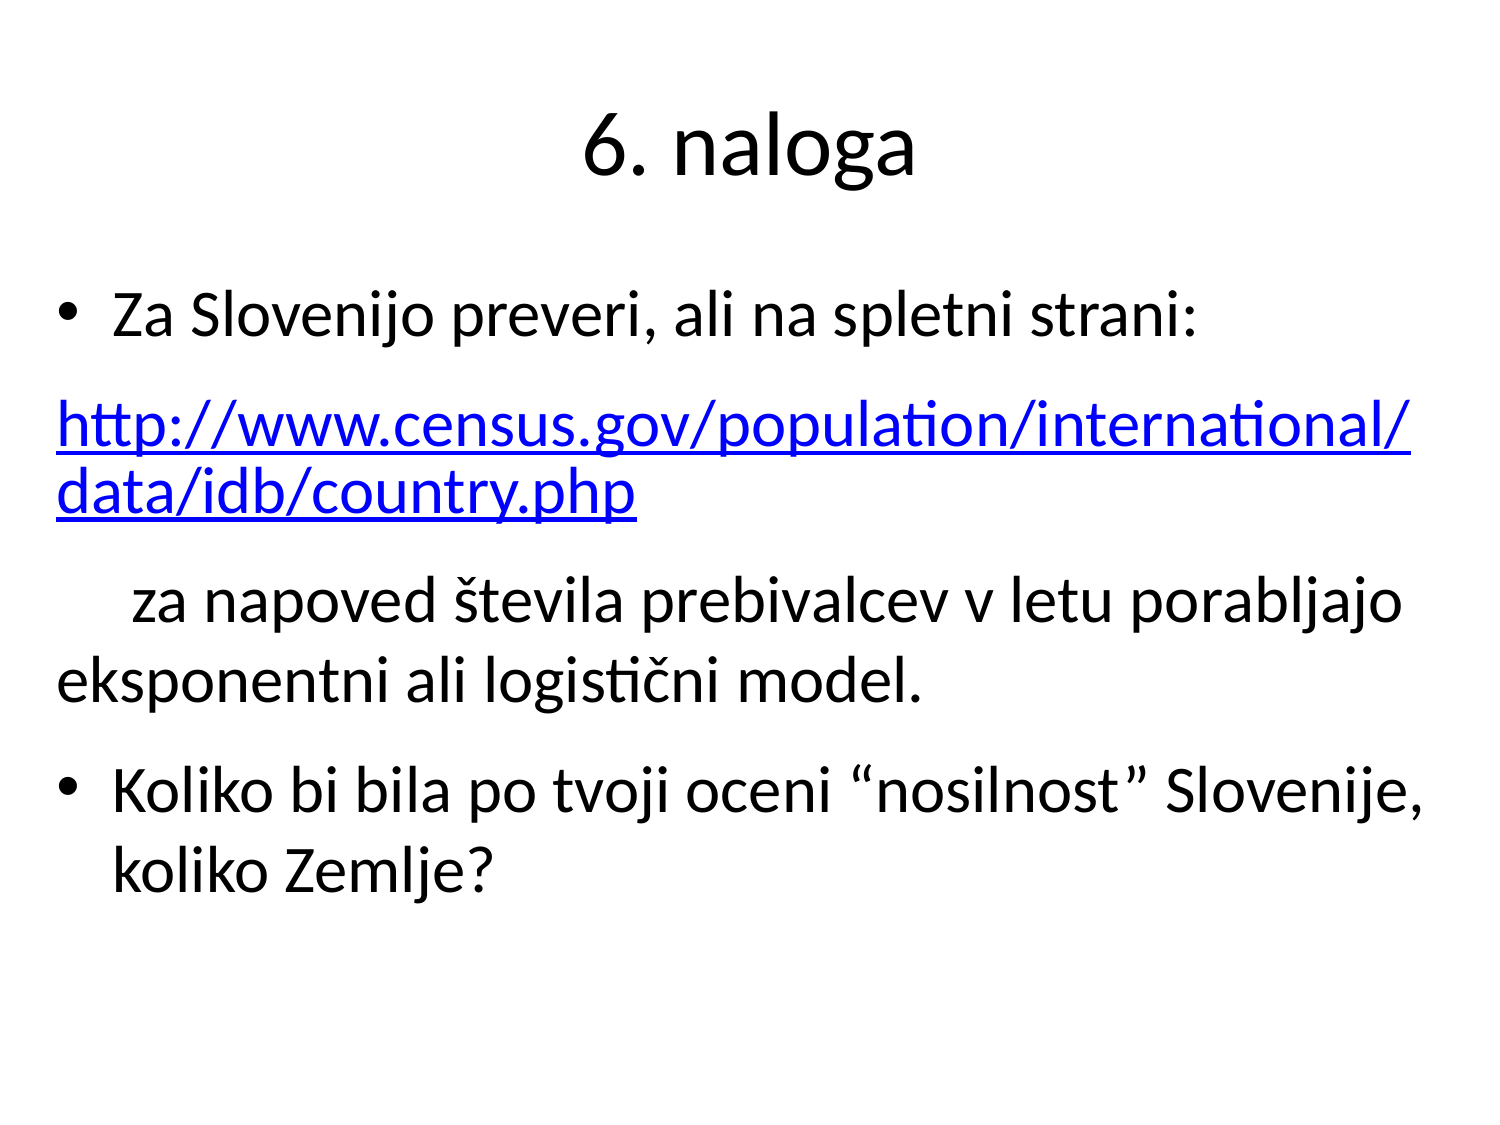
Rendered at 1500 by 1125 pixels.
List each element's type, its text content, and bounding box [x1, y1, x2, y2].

list Za Slovenijo preveri, ali na spletni strani: http://www.census.gov/population/international/data/idb/country.php za napoved števila prebivalcev v letu porabljajo eksponentni ali logistični model. Koliko bi bila po tvoji oceni “nosilnost” Slovenije, koliko Zemlje? [41, 262, 1459, 1005]
title 6. naloga [75, 45, 1425, 233]
